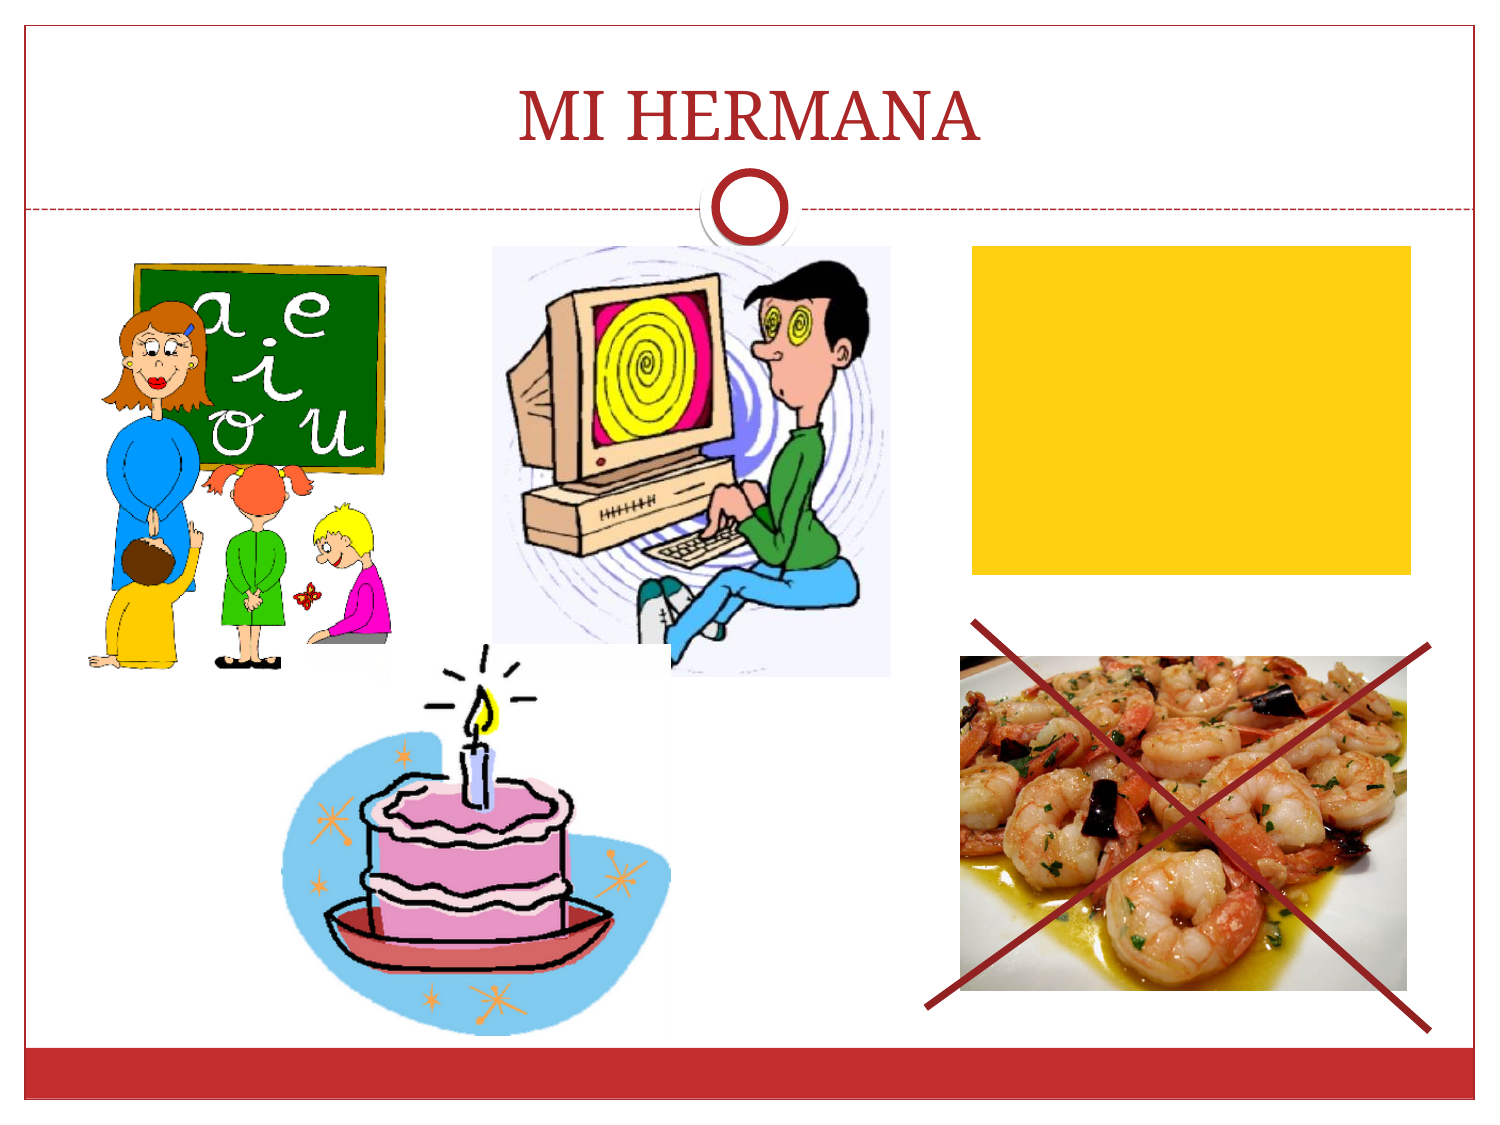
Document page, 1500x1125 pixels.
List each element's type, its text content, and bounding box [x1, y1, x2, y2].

picture [960, 822, 1378, 991]
picture [960, 656, 1184, 977]
picture [1198, 667, 1407, 991]
picture [1019, 656, 1406, 811]
picture [82, 246, 891, 1036]
picture [972, 246, 1411, 575]
title MI HERMANA [49, 37, 1450, 162]
